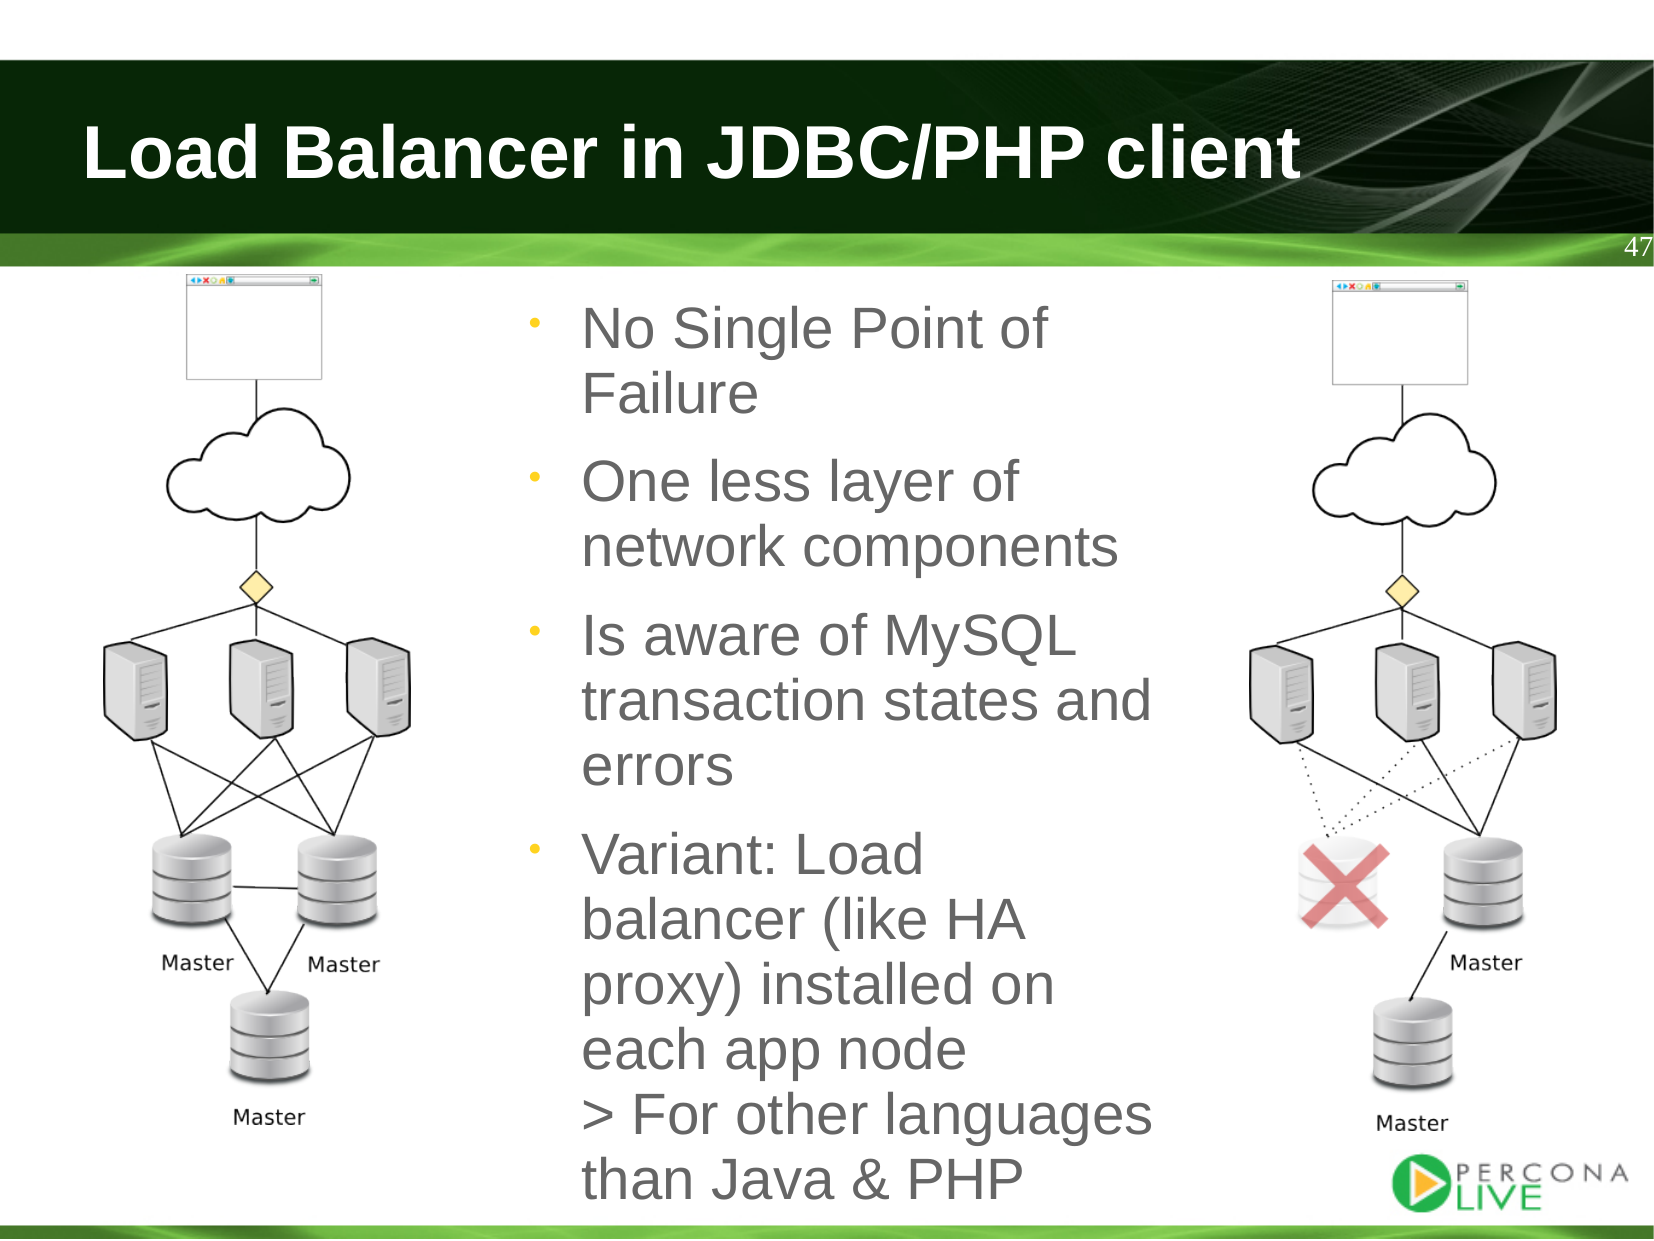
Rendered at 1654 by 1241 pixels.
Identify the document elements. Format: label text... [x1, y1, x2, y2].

list No Single Point of Failure One less layer of network components Is aware of MySQL transaction states and errors Variant: Load balancer (like HA proxy) installed on each app node > For other languages than Java & PHP [439, 295, 1165, 1212]
picture [0, 1, 1654, 1239]
title Load Balancer in JDBC/PHP client [82, 49, 1571, 257]
